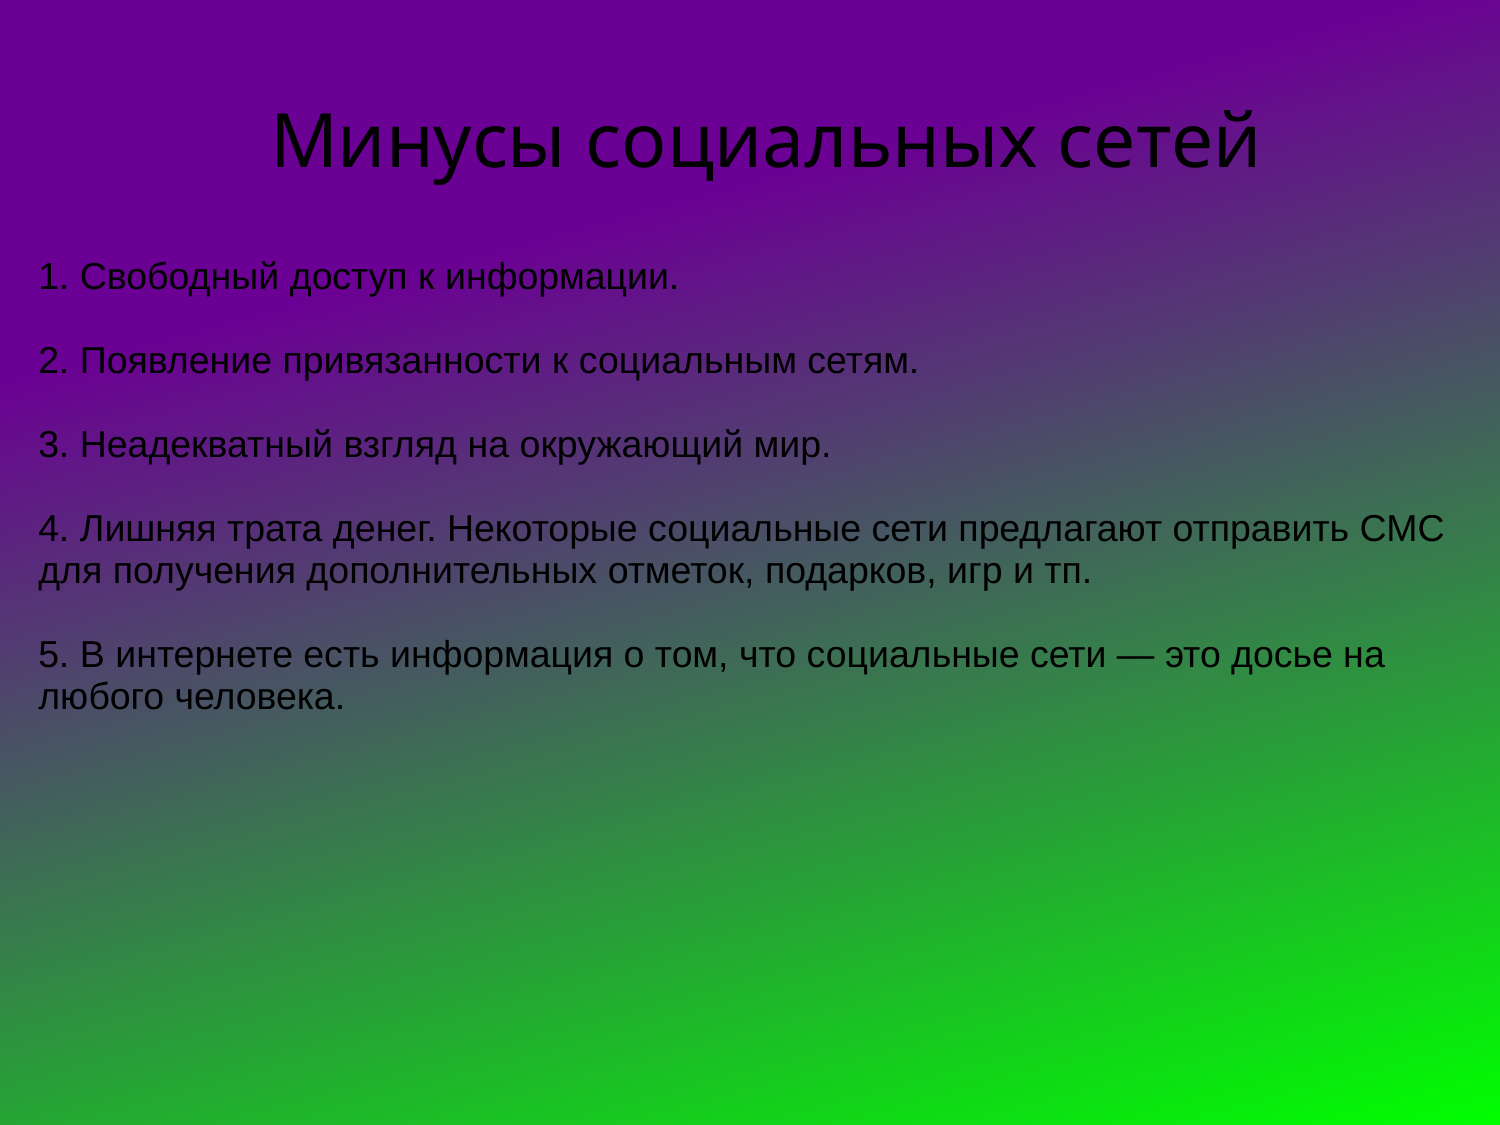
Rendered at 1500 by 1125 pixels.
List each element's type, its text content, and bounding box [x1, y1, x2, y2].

title Минусы социальных сетей [75, 45, 1425, 233]
text_box 1. Свободный доступ к информации. 2. Появление привязанности к социальным сетям. 3. Неадекватный взгляд на окружающий мир. 4. Лишняя трата денег. Некоторые социальные сети предлагают отправить СМС для получения дополнительных отметок, подарков, игр и тп. 5. В интернете есть информация о том, что социальные сети — это досье на любого человека. [23, 248, 1477, 726]
